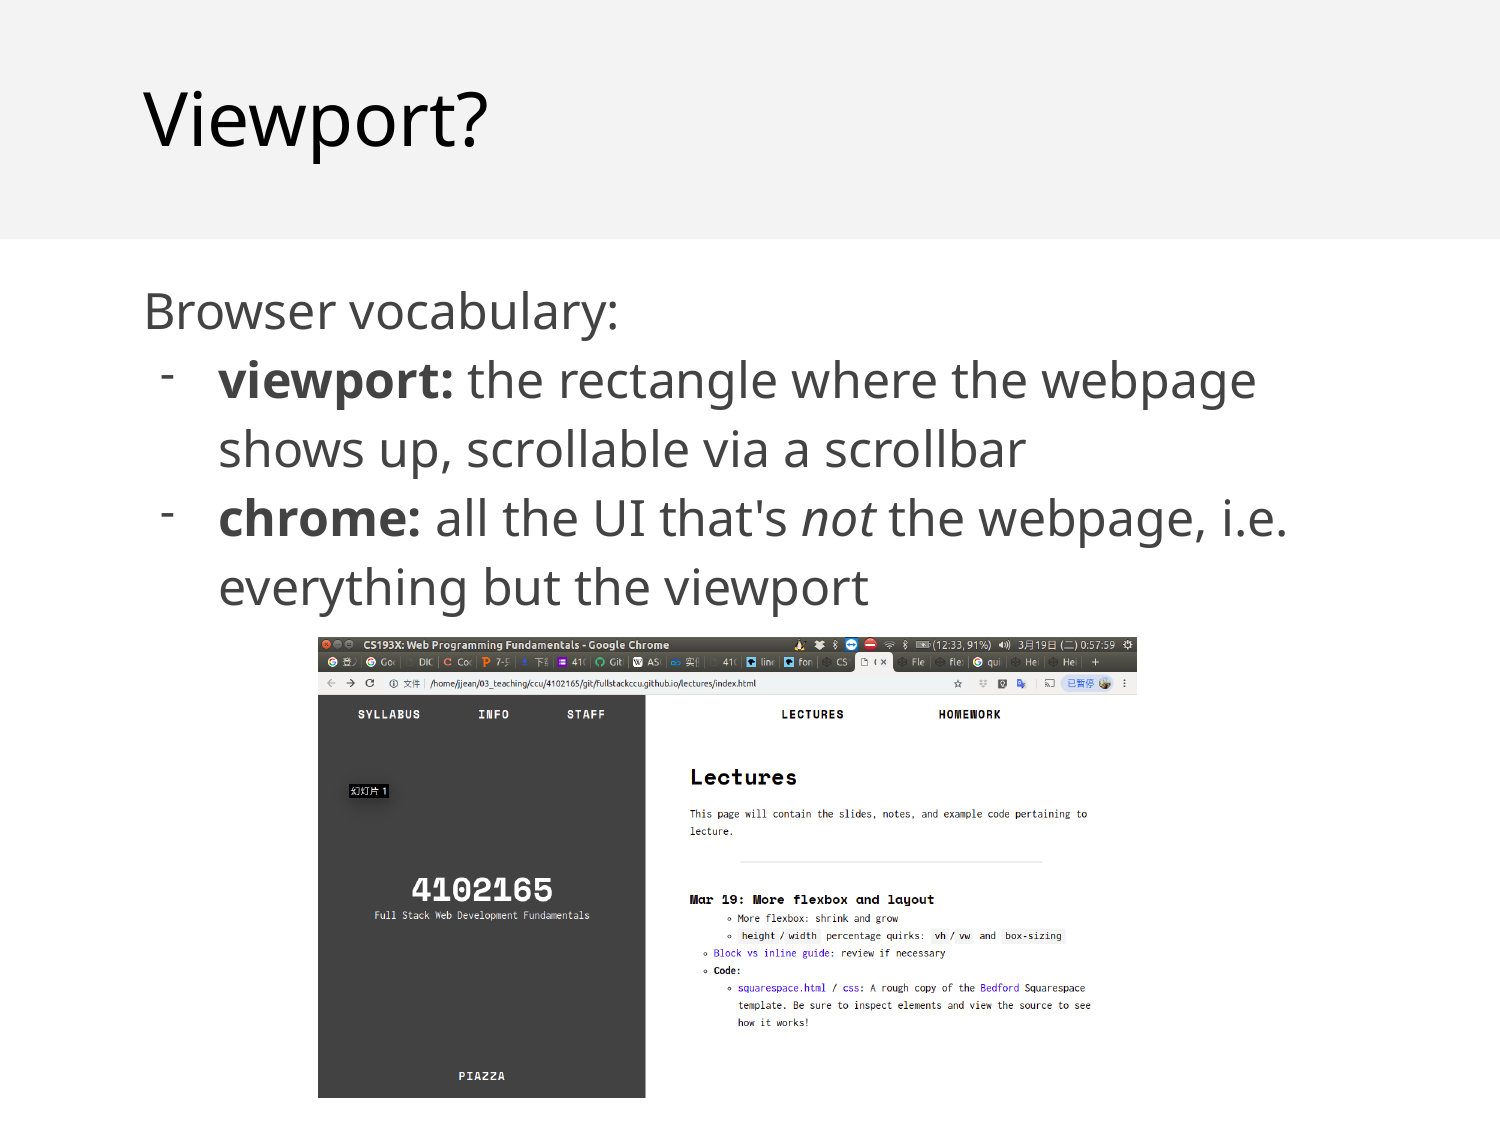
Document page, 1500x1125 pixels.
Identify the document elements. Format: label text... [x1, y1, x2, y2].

list Browser vocabulary: viewport: the rectangle where the webpage shows up, scrollable via a scrollbar chrome: all the UI that's not the webpage, i.e. everything but the viewport [128, 255, 1372, 1004]
picture [318, 637, 1137, 1098]
title Viewport? [128, 56, 1372, 183]
